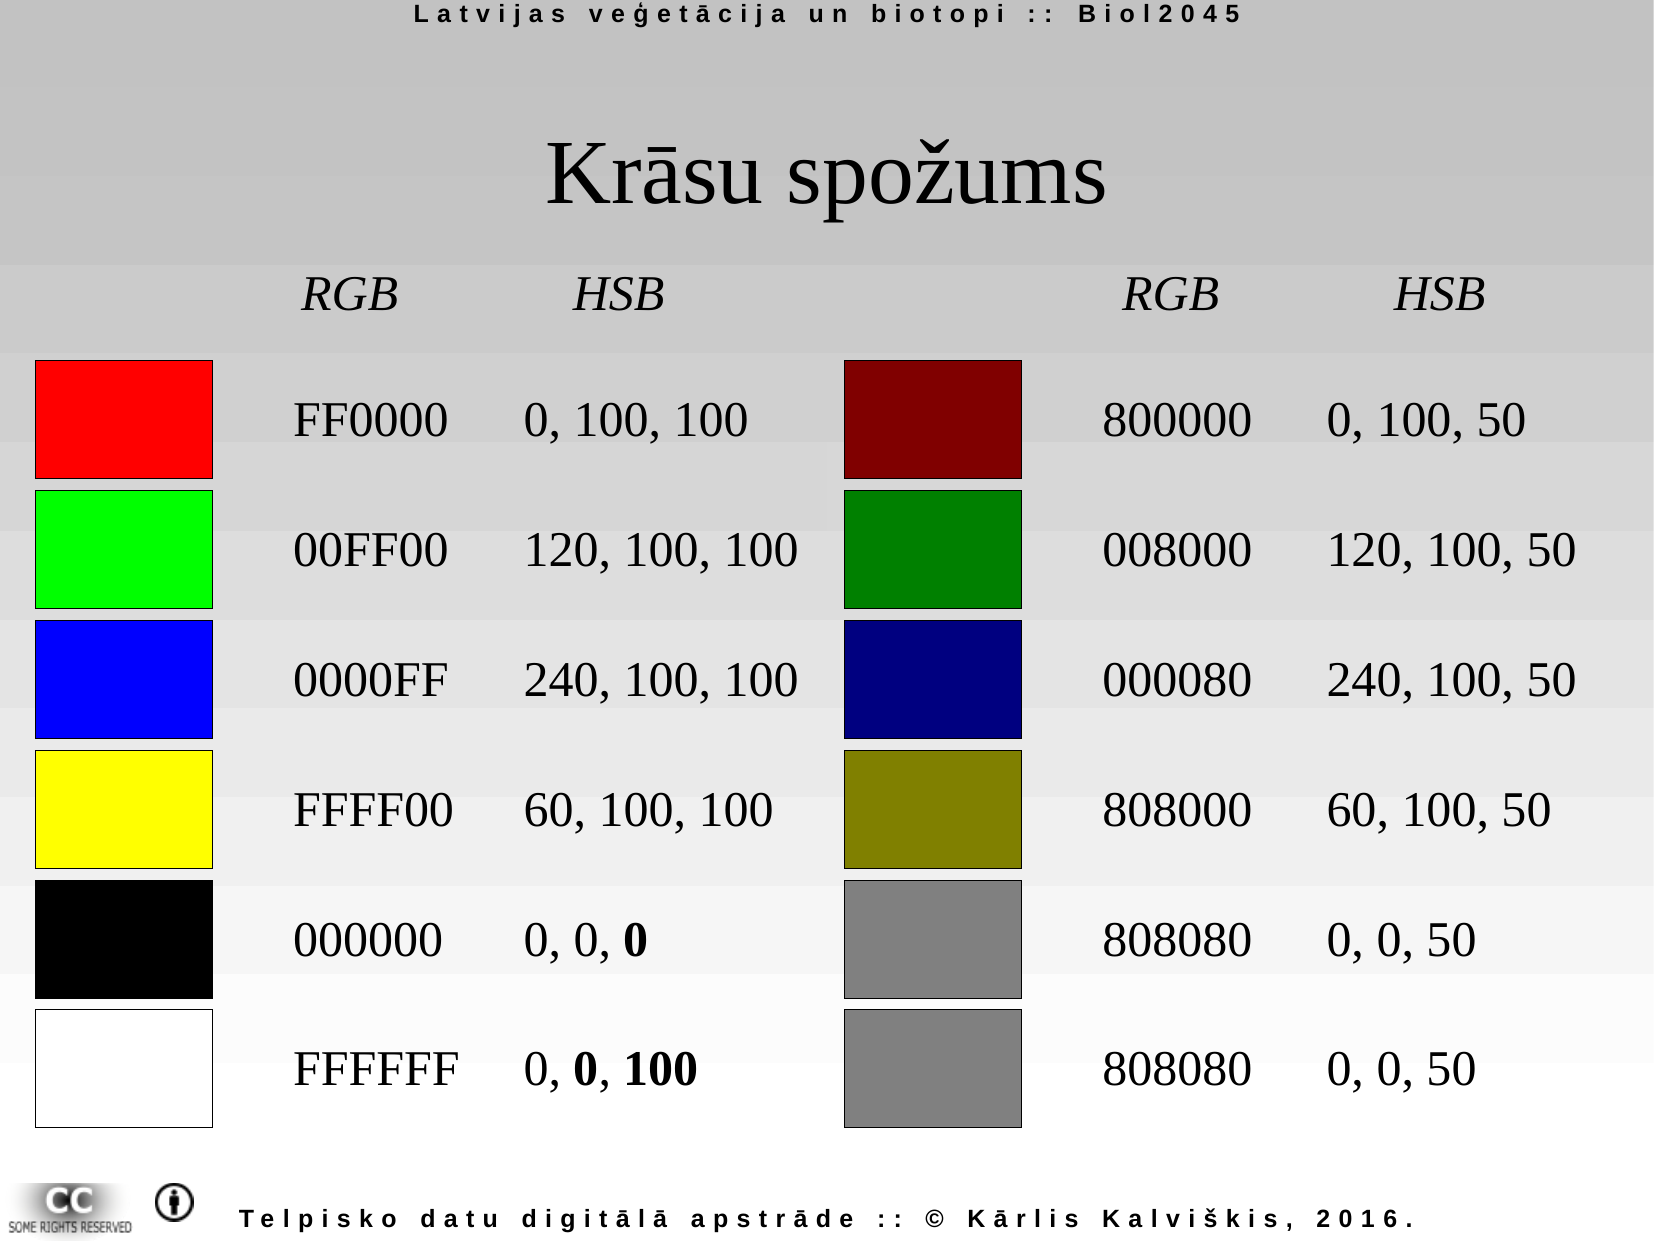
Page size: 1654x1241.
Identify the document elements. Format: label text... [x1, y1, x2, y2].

text_box RGB [301, 265, 399, 322]
text_box [35, 880, 213, 999]
text_box [35, 1009, 213, 1128]
text_box 120, 100, 50 [1326, 521, 1577, 577]
text_box 240, 100, 100 [523, 650, 799, 708]
text_box FF0000 [293, 391, 449, 447]
text_box 240, 100, 50 [1326, 651, 1577, 707]
text_box [844, 750, 1022, 869]
text_box [844, 490, 1022, 609]
text_box [35, 620, 213, 739]
picture [0, 0, 1654, 1241]
text_box 60, 100, 50 [1326, 781, 1552, 837]
text_box RGB [1122, 265, 1220, 322]
text_box [35, 750, 213, 869]
text_box FFFF00 [293, 781, 455, 837]
text_box HSB [572, 265, 665, 322]
text_box 0000FF [293, 651, 449, 707]
text_box 0, 100, 100 [523, 390, 749, 448]
text_box [35, 360, 213, 479]
text_box FFFFFF [293, 1041, 460, 1097]
text_box 120, 100, 100 [523, 520, 799, 578]
text_box 008000 [1102, 521, 1253, 577]
text_box [35, 490, 213, 609]
text_box 0, 100, 50 [1326, 391, 1527, 447]
text_box 800000 [1102, 391, 1253, 447]
text_box [844, 1009, 1022, 1128]
text_box 00FF00 [293, 521, 449, 577]
text_box 808000 [1102, 781, 1253, 837]
text_box 808080 [1102, 911, 1253, 967]
text_box [844, 360, 1022, 479]
text_box 60, 100, 100 [523, 780, 774, 838]
text_box 0, 0, 50 [1326, 1041, 1477, 1097]
text_box 808080 [1102, 1041, 1253, 1097]
text_box [844, 620, 1022, 739]
text_box 000080 [1102, 651, 1253, 707]
text_box 0, 0, 0 [523, 910, 762, 968]
text_box [844, 880, 1022, 999]
text_box HSB [1393, 265, 1486, 322]
text_box 0, 0, 50 [1326, 911, 1477, 967]
text_box 000000 [293, 911, 444, 967]
title Krāsu spožums [29, 49, 1625, 296]
text_box 0, 0, 100 [523, 1040, 704, 1098]
